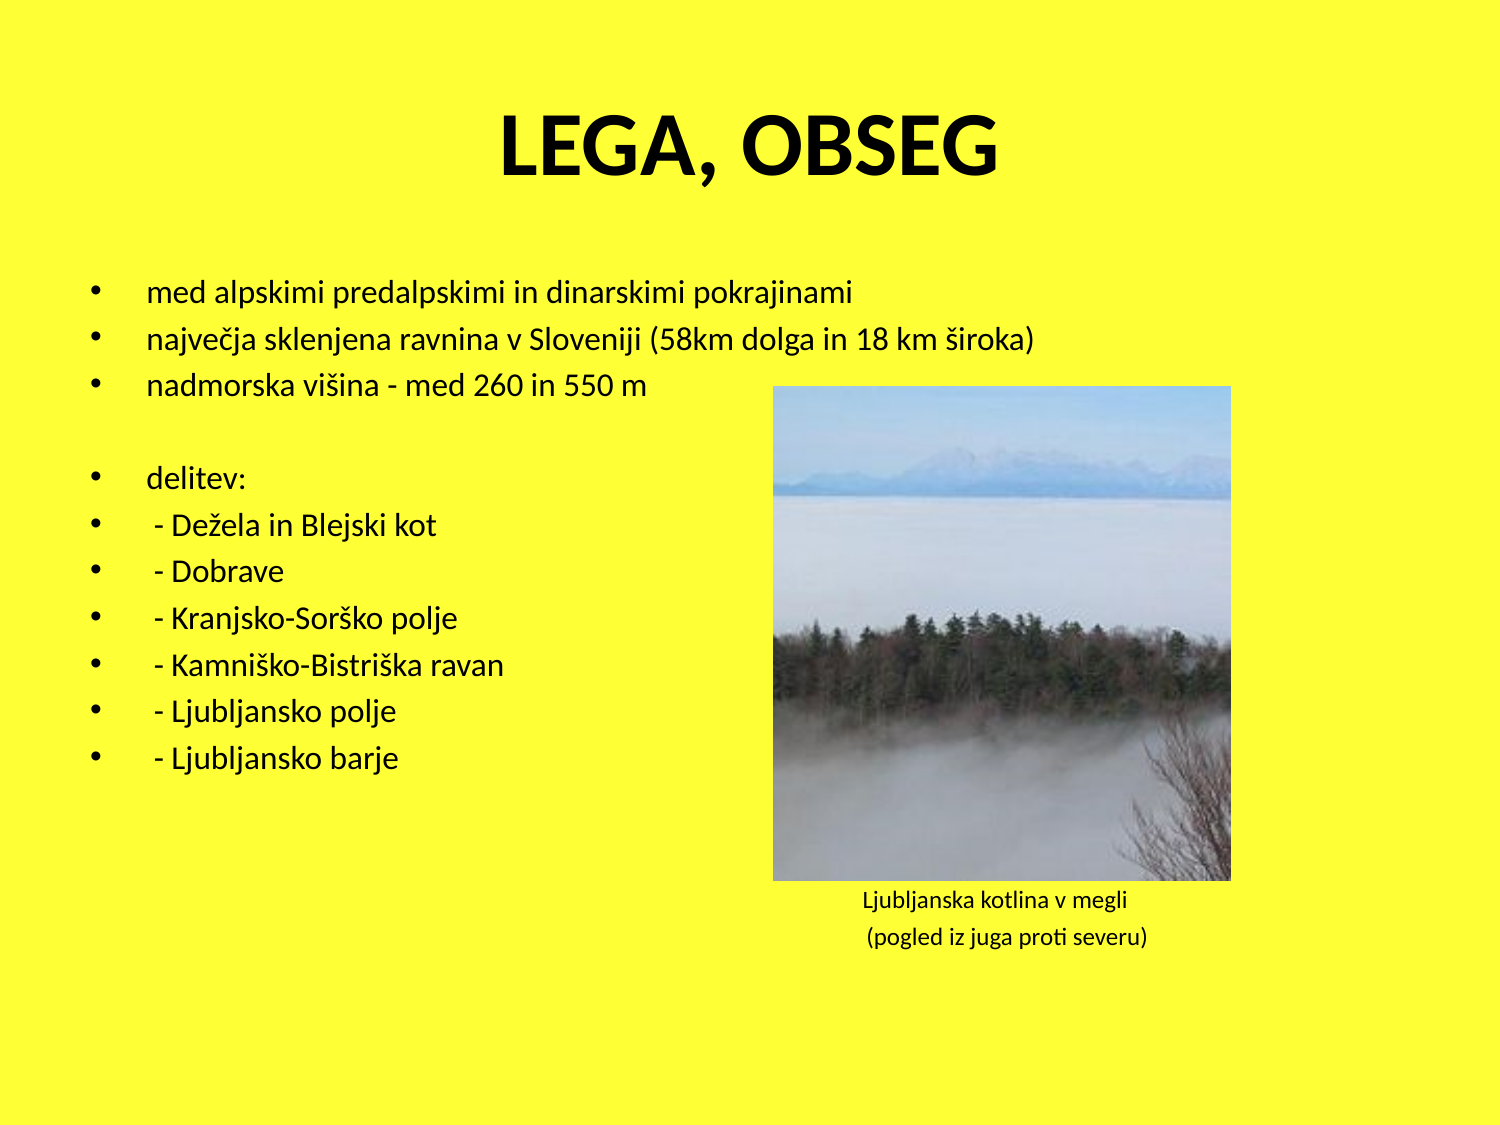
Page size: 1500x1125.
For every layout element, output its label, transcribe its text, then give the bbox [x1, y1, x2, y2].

title LEGA, OBSEG [75, 45, 1425, 233]
picture [773, 386, 1231, 881]
list med alpskimi predalpskimi in dinarskimi pokrajinami največja sklenjena ravnina v Sloveniji (58km dolga in 18 km široka) nadmorska višina - med 260 in 550 m delitev: - Dežela in Blejski kot - Dobrave - Kranjsko-Sorško polje - Kamniško-Bistriška ravan - Ljubljansko polje - Ljubljansko barje Ljubljanska kotlina v megli (pogled iz juga proti severu) [75, 262, 1425, 1005]
